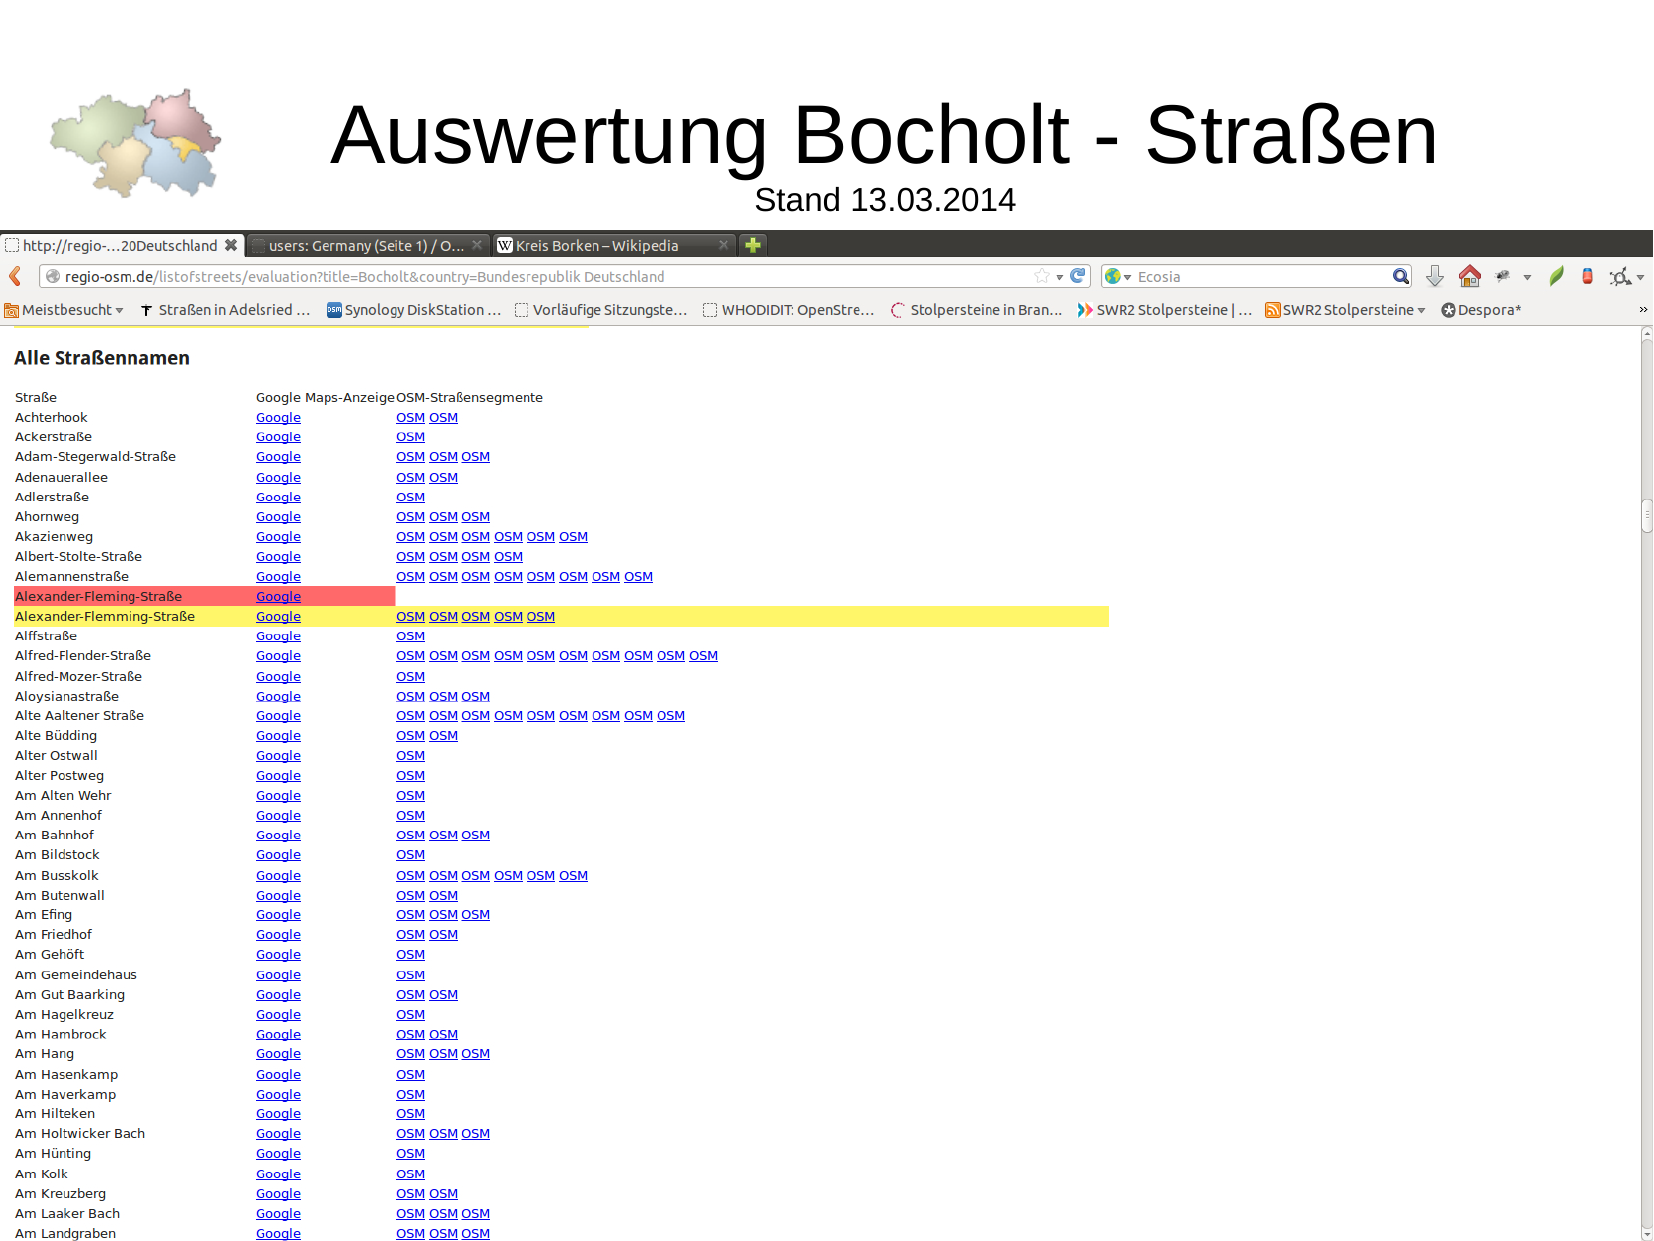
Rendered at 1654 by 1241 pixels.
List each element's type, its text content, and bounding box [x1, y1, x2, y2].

picture [0, 230, 1653, 1241]
picture [11, 68, 250, 225]
title Auswertung Bocholt - Straßen Stand 13.03.2014 [200, 49, 1571, 230]
